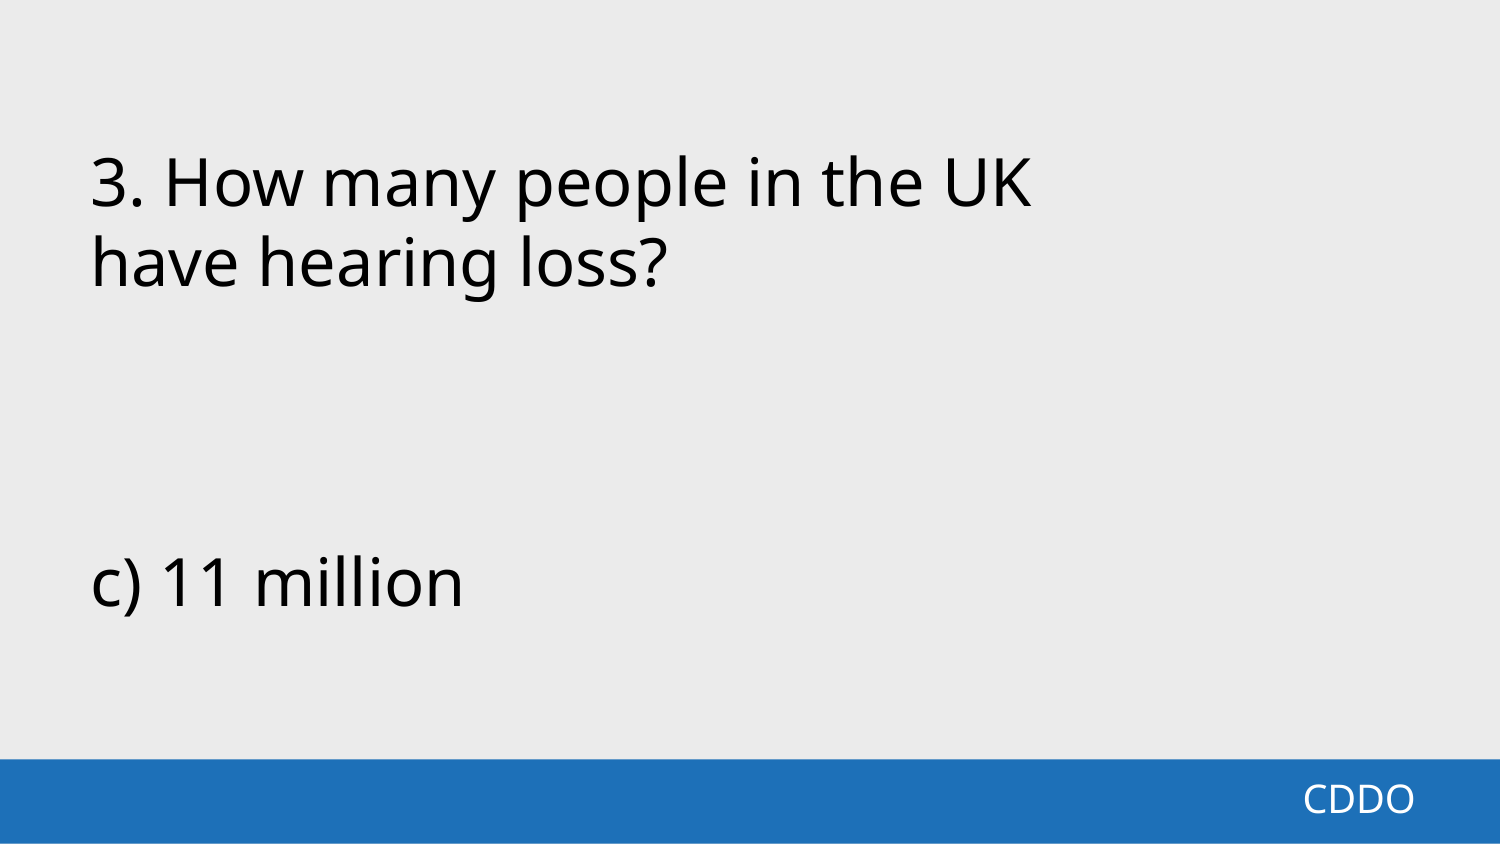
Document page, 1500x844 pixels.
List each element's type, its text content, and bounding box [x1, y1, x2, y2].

text_box 3. How many people in the UK have hearing loss? c) 11 million [87, 0, 1416, 760]
